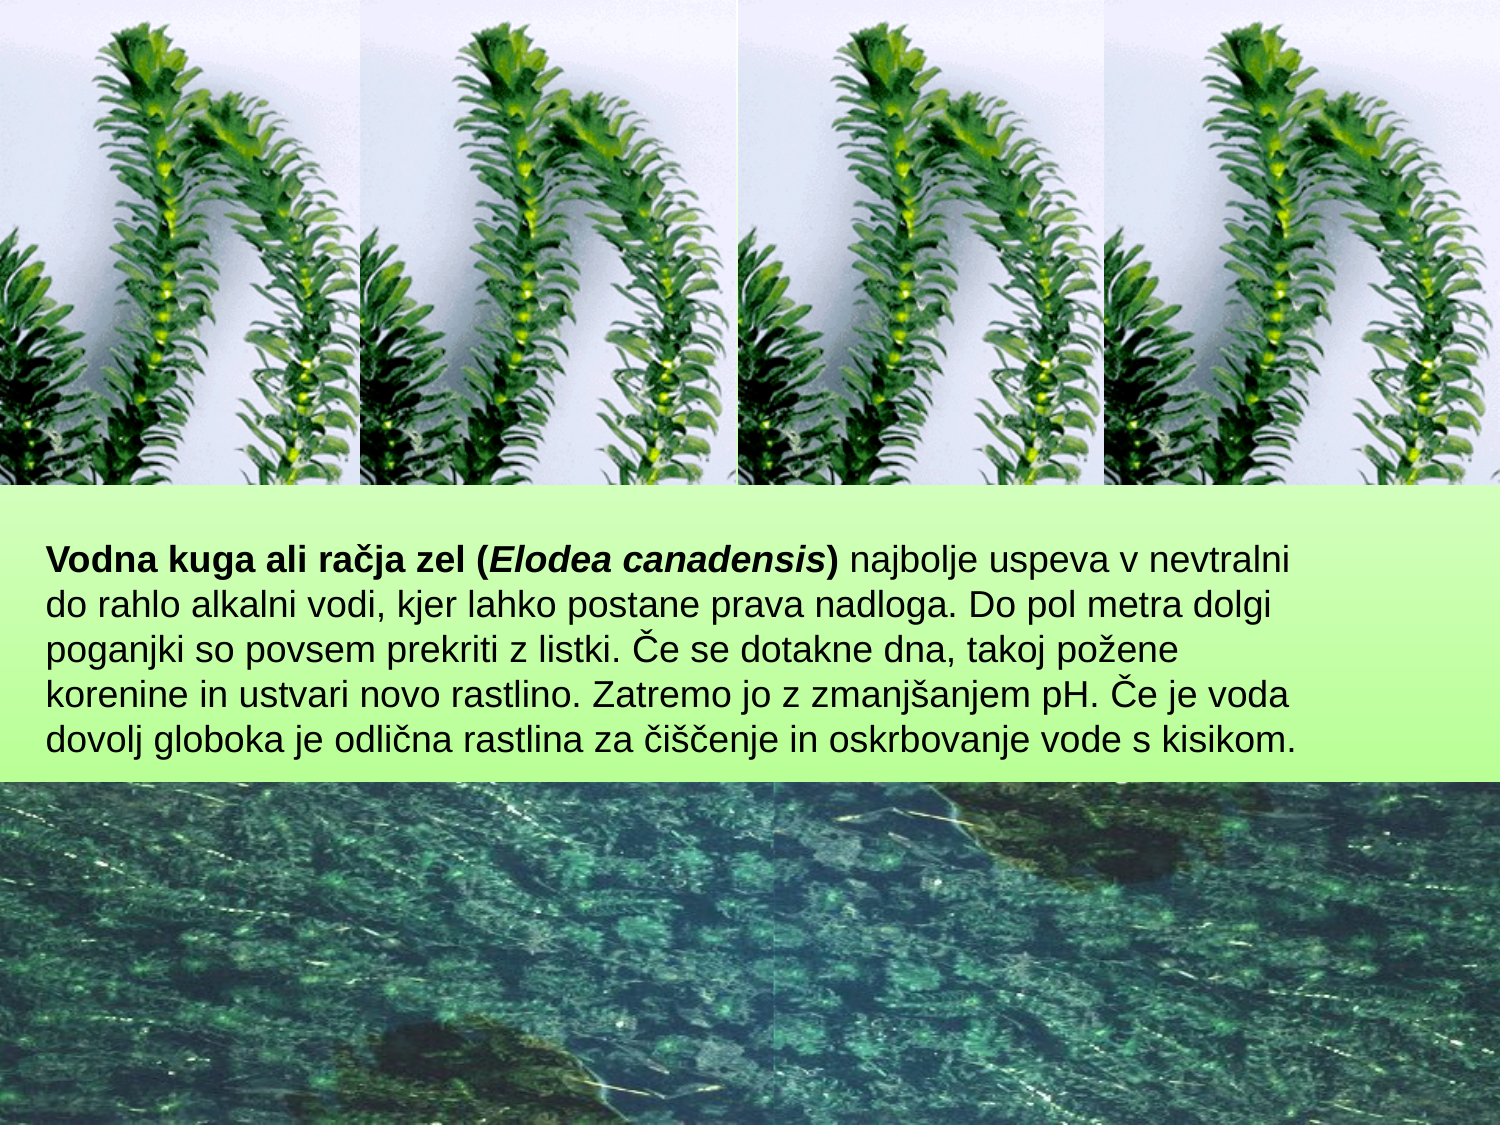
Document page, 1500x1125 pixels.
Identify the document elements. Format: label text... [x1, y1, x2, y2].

text_box Vodna kuga ali račja zel (Elodea canadensis) najbolje uspeva v nevtralni do rahlo alkalni vodi, kjer lahko postane prava nadloga. Do pol metra dolgi poganjki so povsem prekriti z listki. Če se dotakne dna, takoj požene korenine in ustvari novo rastlino. Zatremo jo z zmanjšanjem pH. Če je voda dovolj globoka je odlična rastlina za čiščenje in oskrbovanje vode s kisikom. [30, 527, 1323, 768]
picture [0, 782, 1500, 1125]
picture [738, 0, 1500, 485]
picture [0, 0, 736, 485]
